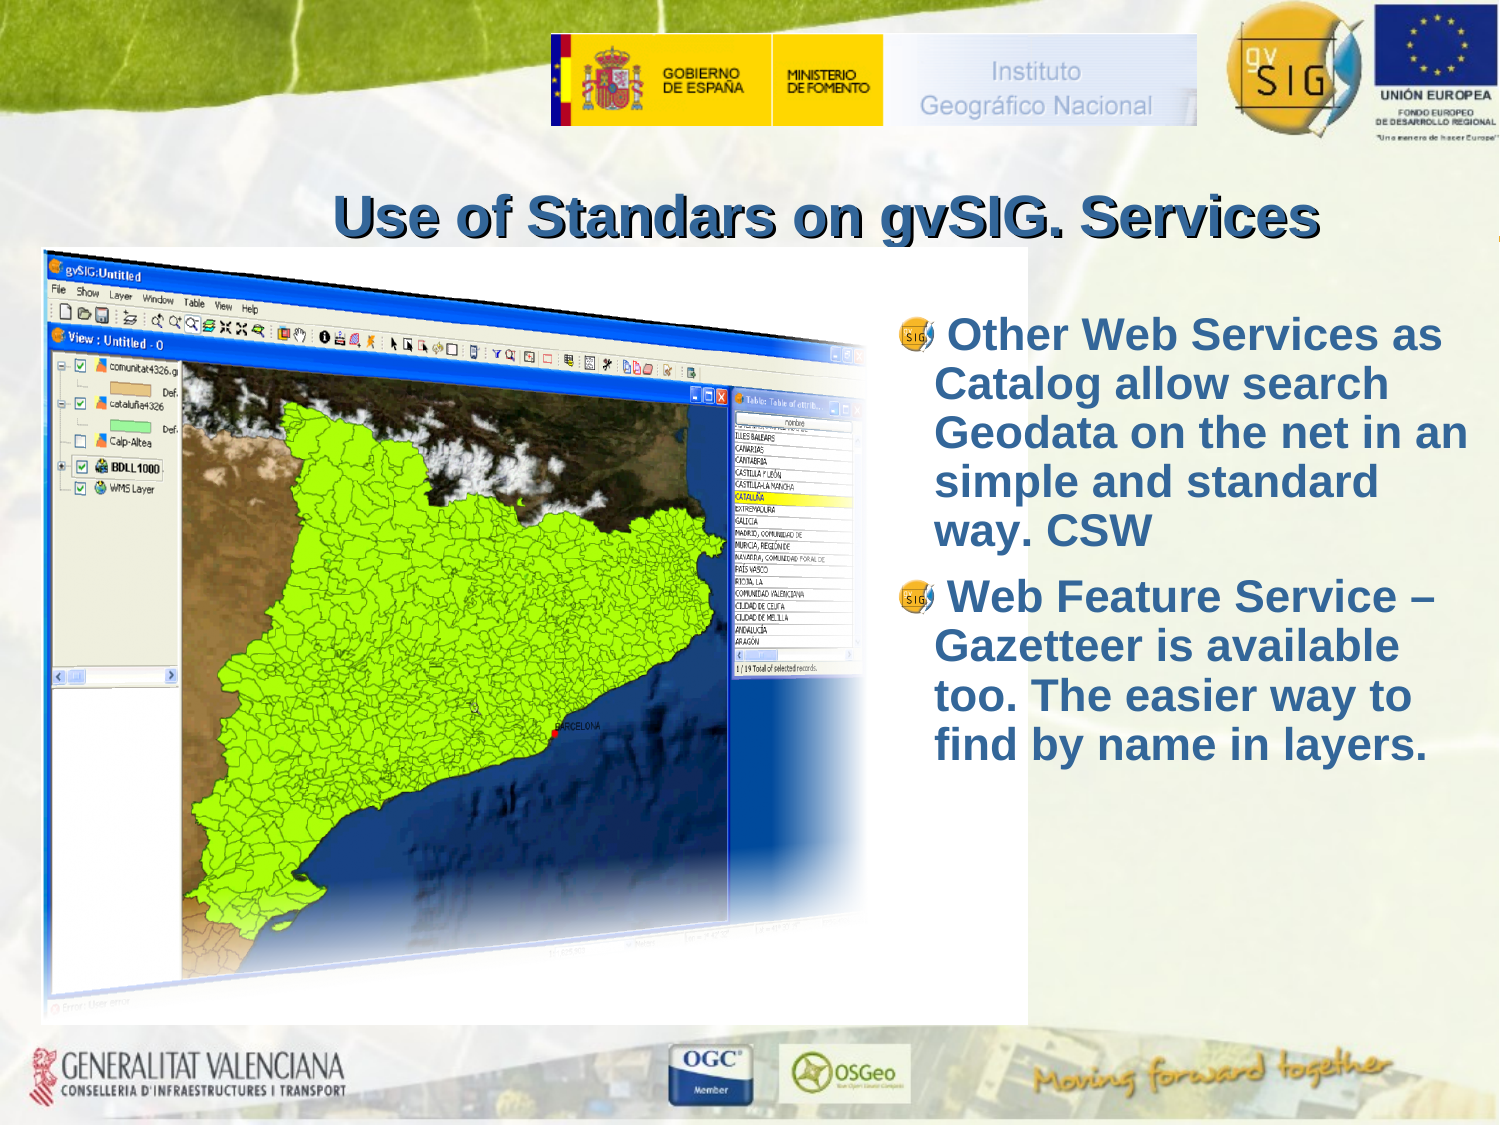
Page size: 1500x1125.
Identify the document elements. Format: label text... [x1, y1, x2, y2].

picture [0, 0, 1499, 1125]
title Use of Standars on gvSIG. Services [300, 136, 1353, 299]
list Other Web Services as Catalog allow search Geodata on the net in an simple and standard way. CSW Web Feature Service – Gazetteer is available too. The easier way to find by name in layers. [863, 310, 1489, 1020]
